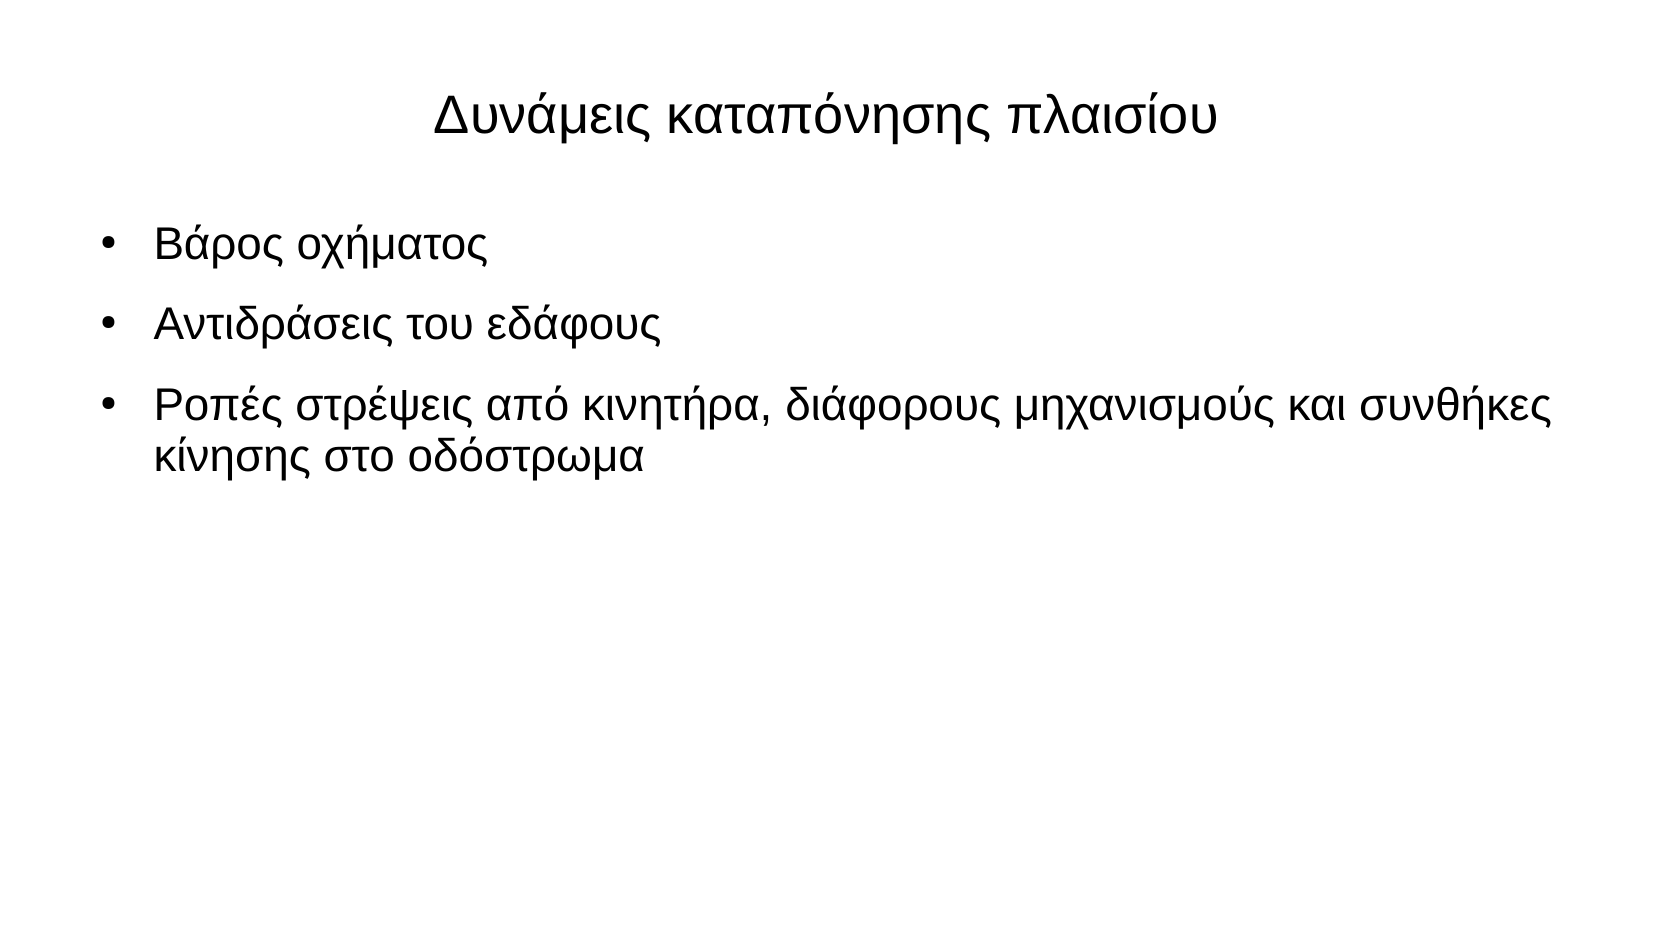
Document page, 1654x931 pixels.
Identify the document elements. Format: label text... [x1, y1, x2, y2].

list Βάρος οχήματος Αντιδράσεις του εδάφους Ροπές στρέψεις από κινητήρα, διάφορους μηχανισμούς και συνθήκες κίνησης στο οδόστρωμα [82, 217, 1571, 758]
title Δυνάμεις καταπόνησης πλαισίου [82, 37, 1571, 193]
